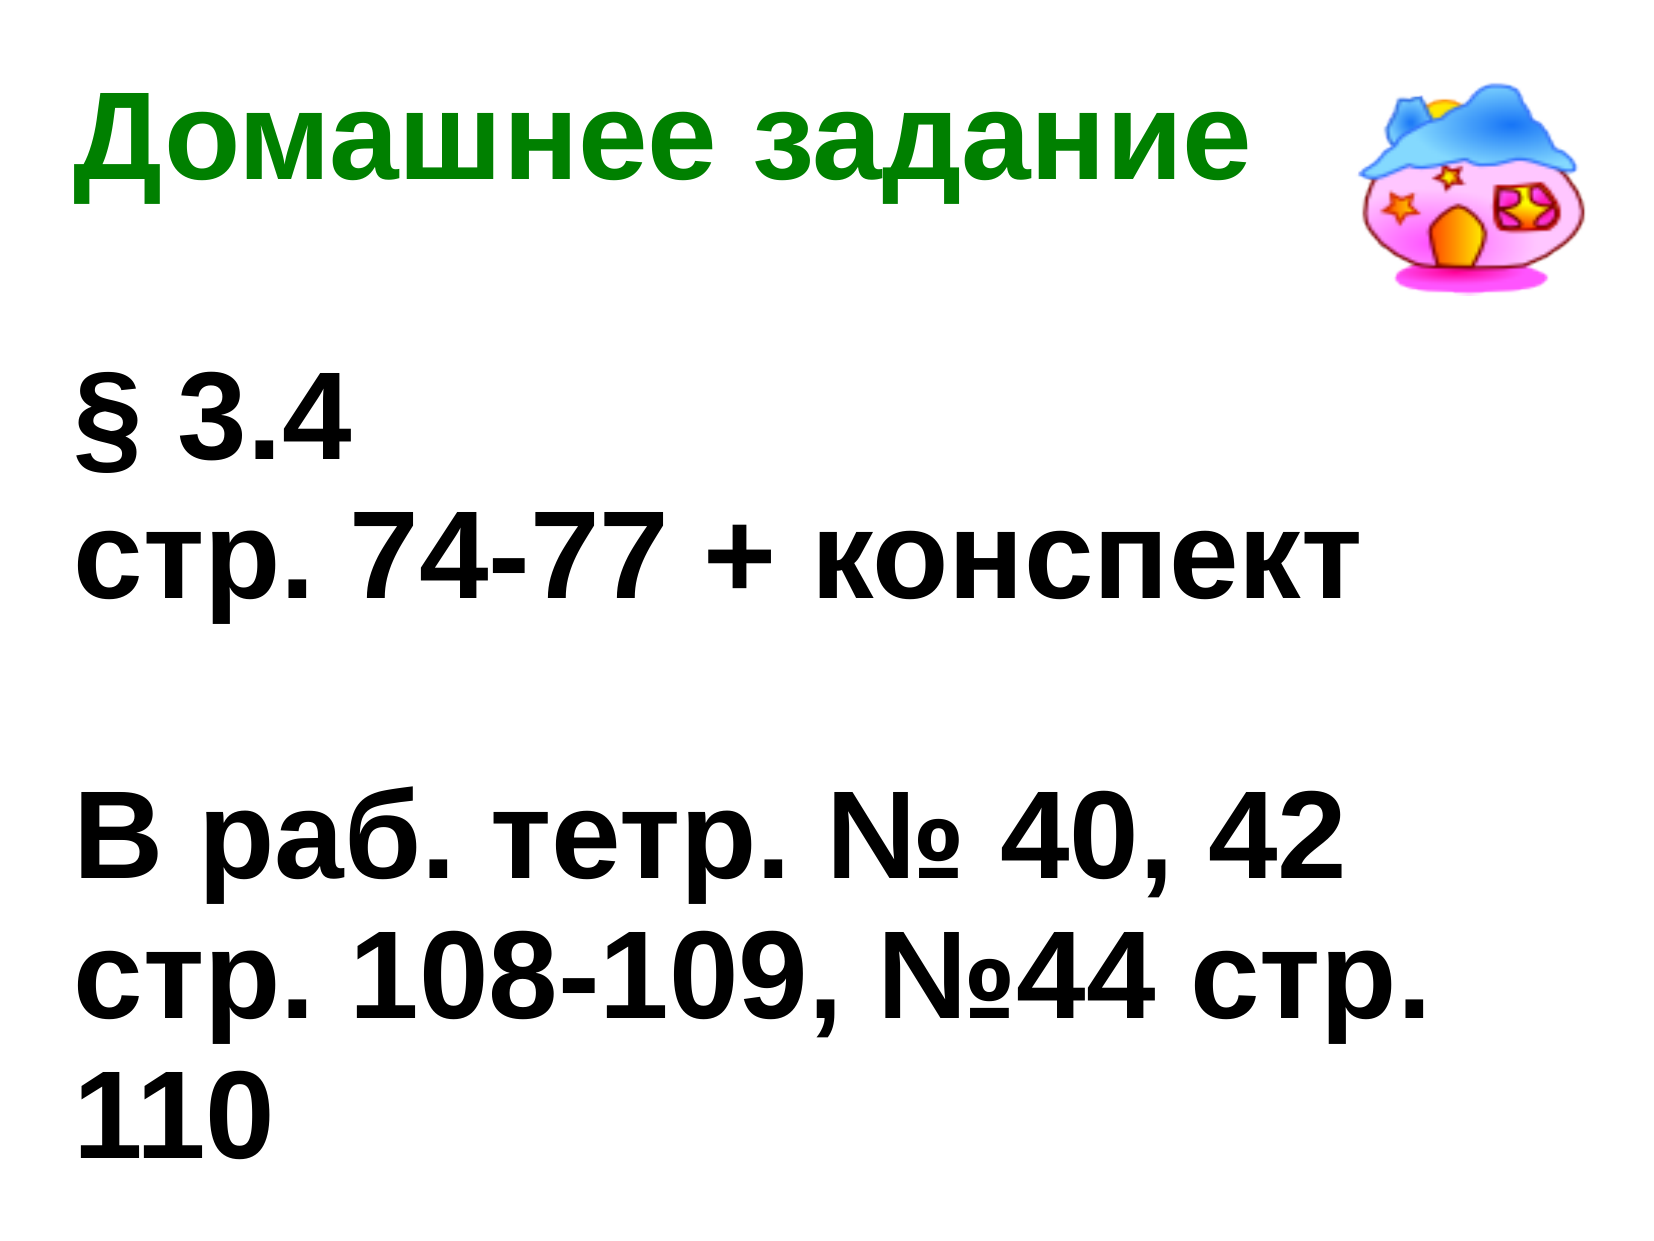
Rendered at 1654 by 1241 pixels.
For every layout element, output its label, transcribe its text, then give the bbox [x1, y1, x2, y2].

picture [1351, 81, 1595, 296]
text_box Домашнее задание § 3.4 стр. 74-77 + конспект В раб. тетр. № 40, 42 стр. 108-109, №44 стр. 110 [59, 59, 1625, 1235]
